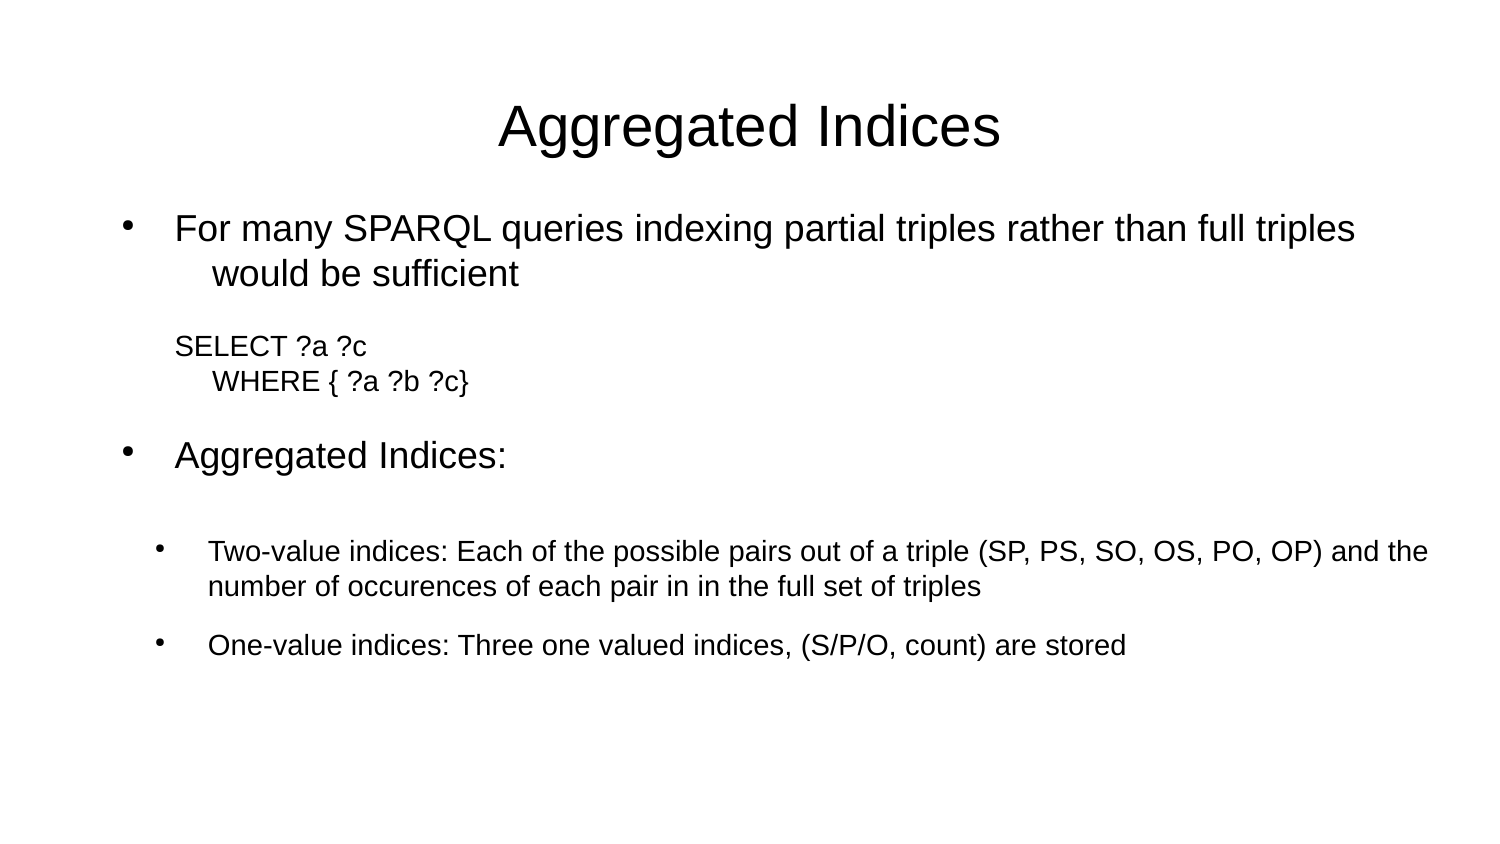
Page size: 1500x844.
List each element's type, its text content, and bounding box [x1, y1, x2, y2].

list For many SPARQL queries indexing partial triples rather than full triples would be sufficient SELECT ?a ?c WHERE { ?a ?b ?c} Aggregated Indices: Two-value indices: Each of the possible pairs out of a triple (SP, PS, SO, OS, PO, OP) and the number of occurences of each pair in in the full set of triples One-value indices: Three one valued indices, (S/P/O, count) are stored [51, 189, 1449, 750]
title Aggregated Indices [51, 72, 1449, 167]
